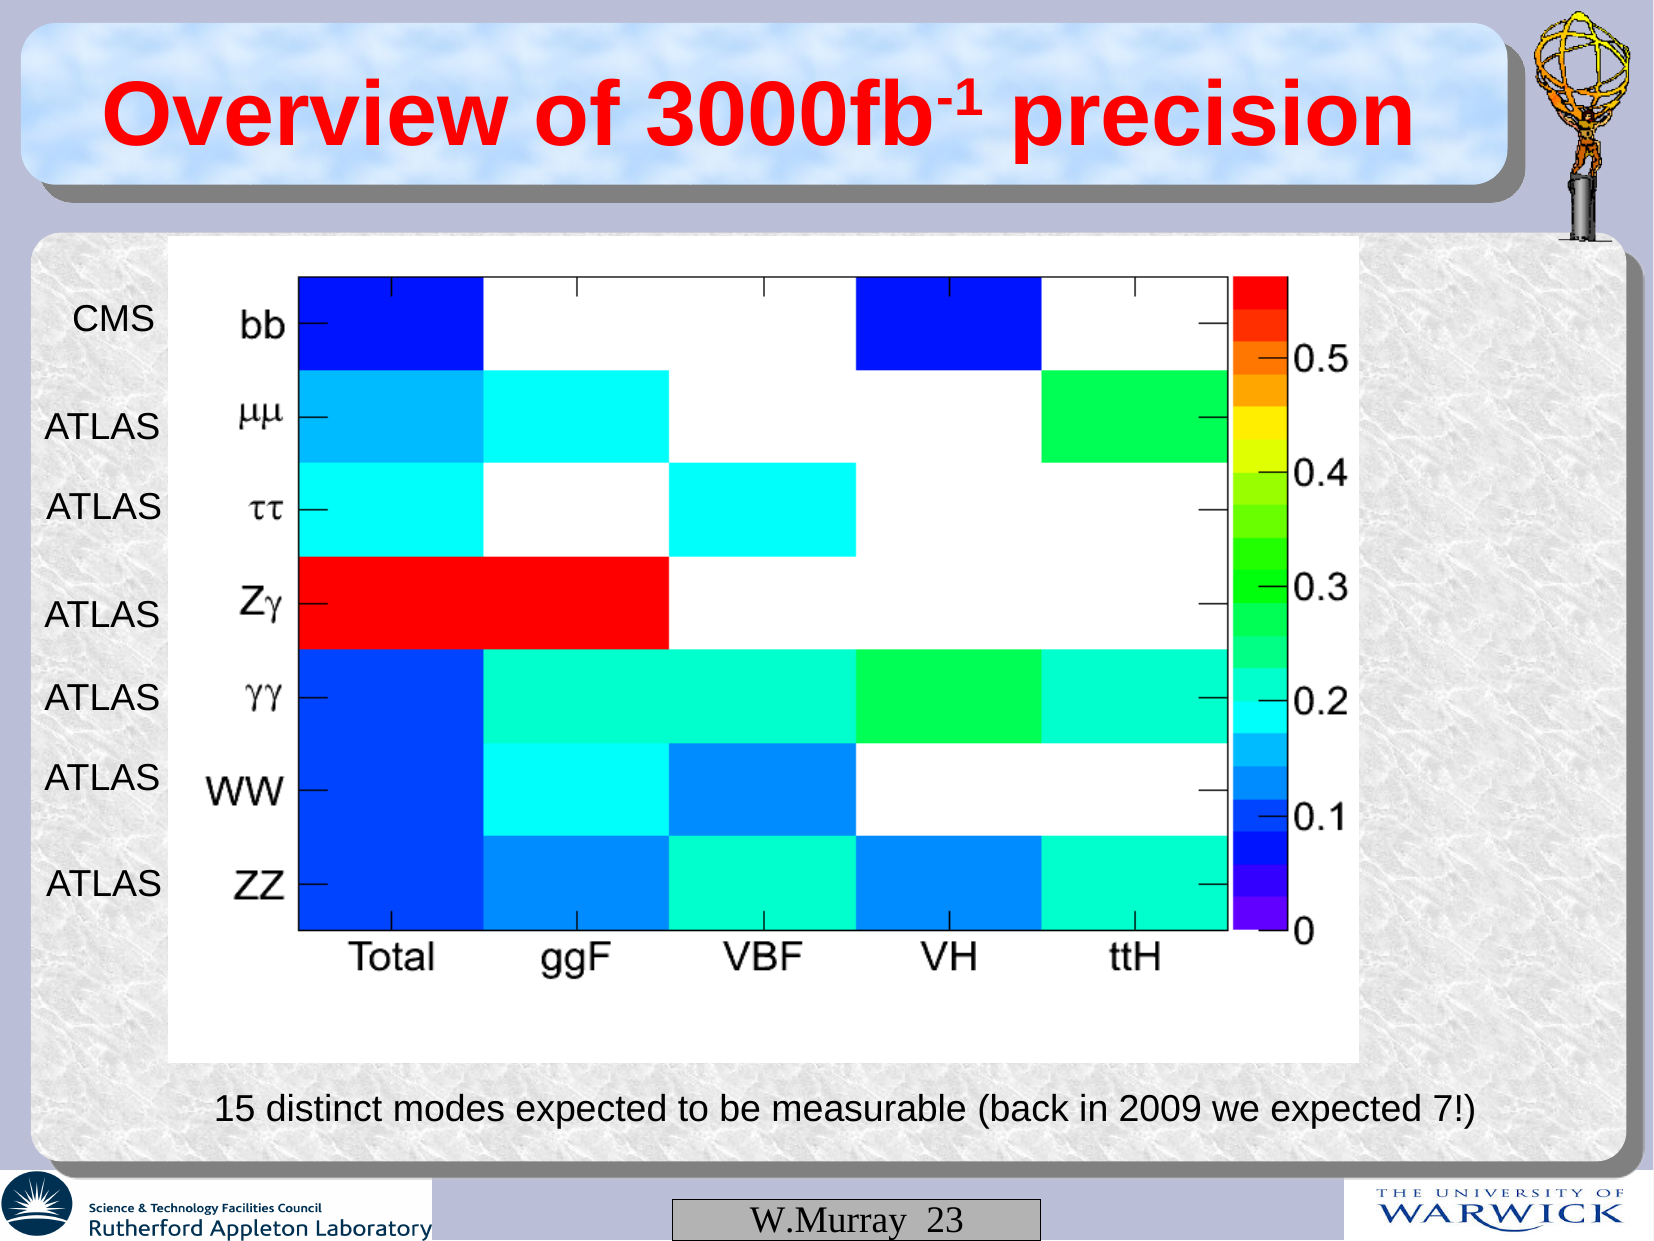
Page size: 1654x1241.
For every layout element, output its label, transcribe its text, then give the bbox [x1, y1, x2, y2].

picture [0, 1170, 432, 1241]
picture [1344, 1170, 1654, 1241]
text_box ATLAS [31, 478, 178, 536]
text_box ATLAS [29, 668, 176, 726]
text_box ATLAS [29, 397, 176, 455]
text_box 15 distinct modes expected to be measurable (back in 2009 we expected 7!) [199, 1080, 1490, 1138]
text_box ATLAS [29, 749, 176, 807]
picture [30, 0, 1654, 1162]
title Overview of 3000fb-1 precision [29, 39, 1489, 190]
text_box CMS [57, 290, 170, 347]
picture [20, 22, 1508, 181]
text_box ATLAS [29, 586, 176, 643]
text_box ATLAS [31, 855, 178, 912]
